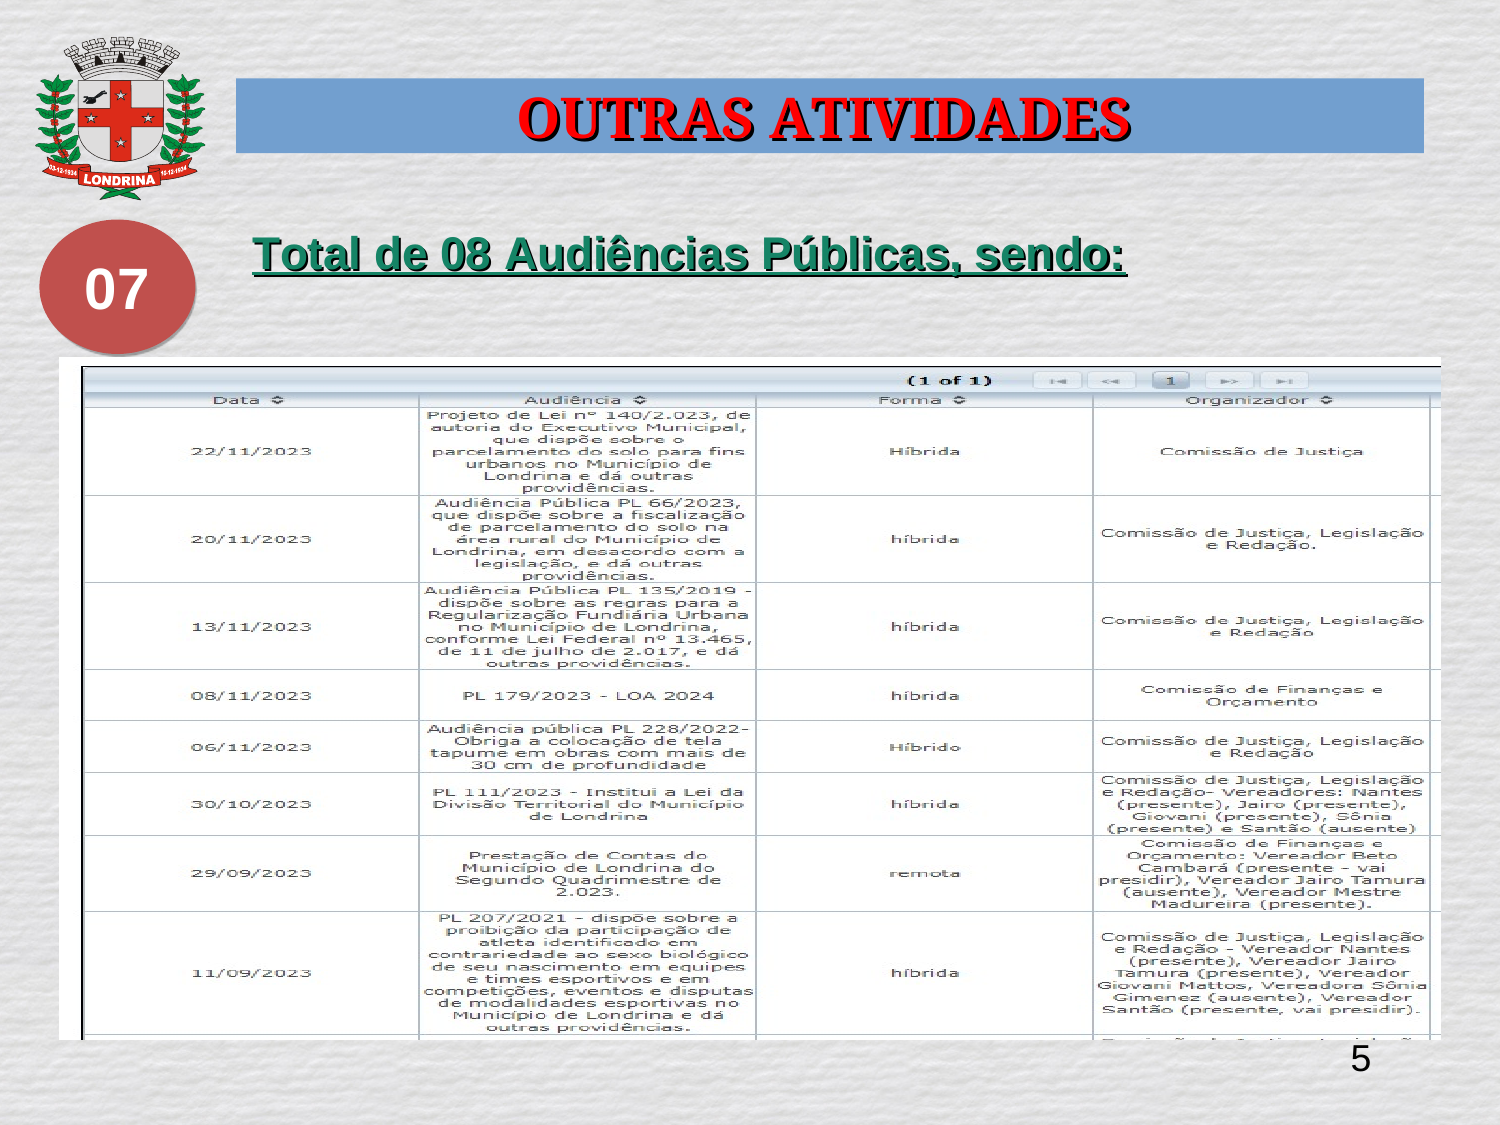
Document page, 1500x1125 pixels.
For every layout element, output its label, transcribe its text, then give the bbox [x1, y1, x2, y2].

text_box OUTRAS ATIVIDADES [236, 78, 1424, 154]
text_box 07 [39, 219, 196, 354]
text_box Total de 08 Audiências Públicas, sendo: [237, 188, 1406, 309]
text_box <número> [1335, 1027, 1500, 1098]
picture [0, 0, 1500, 1125]
